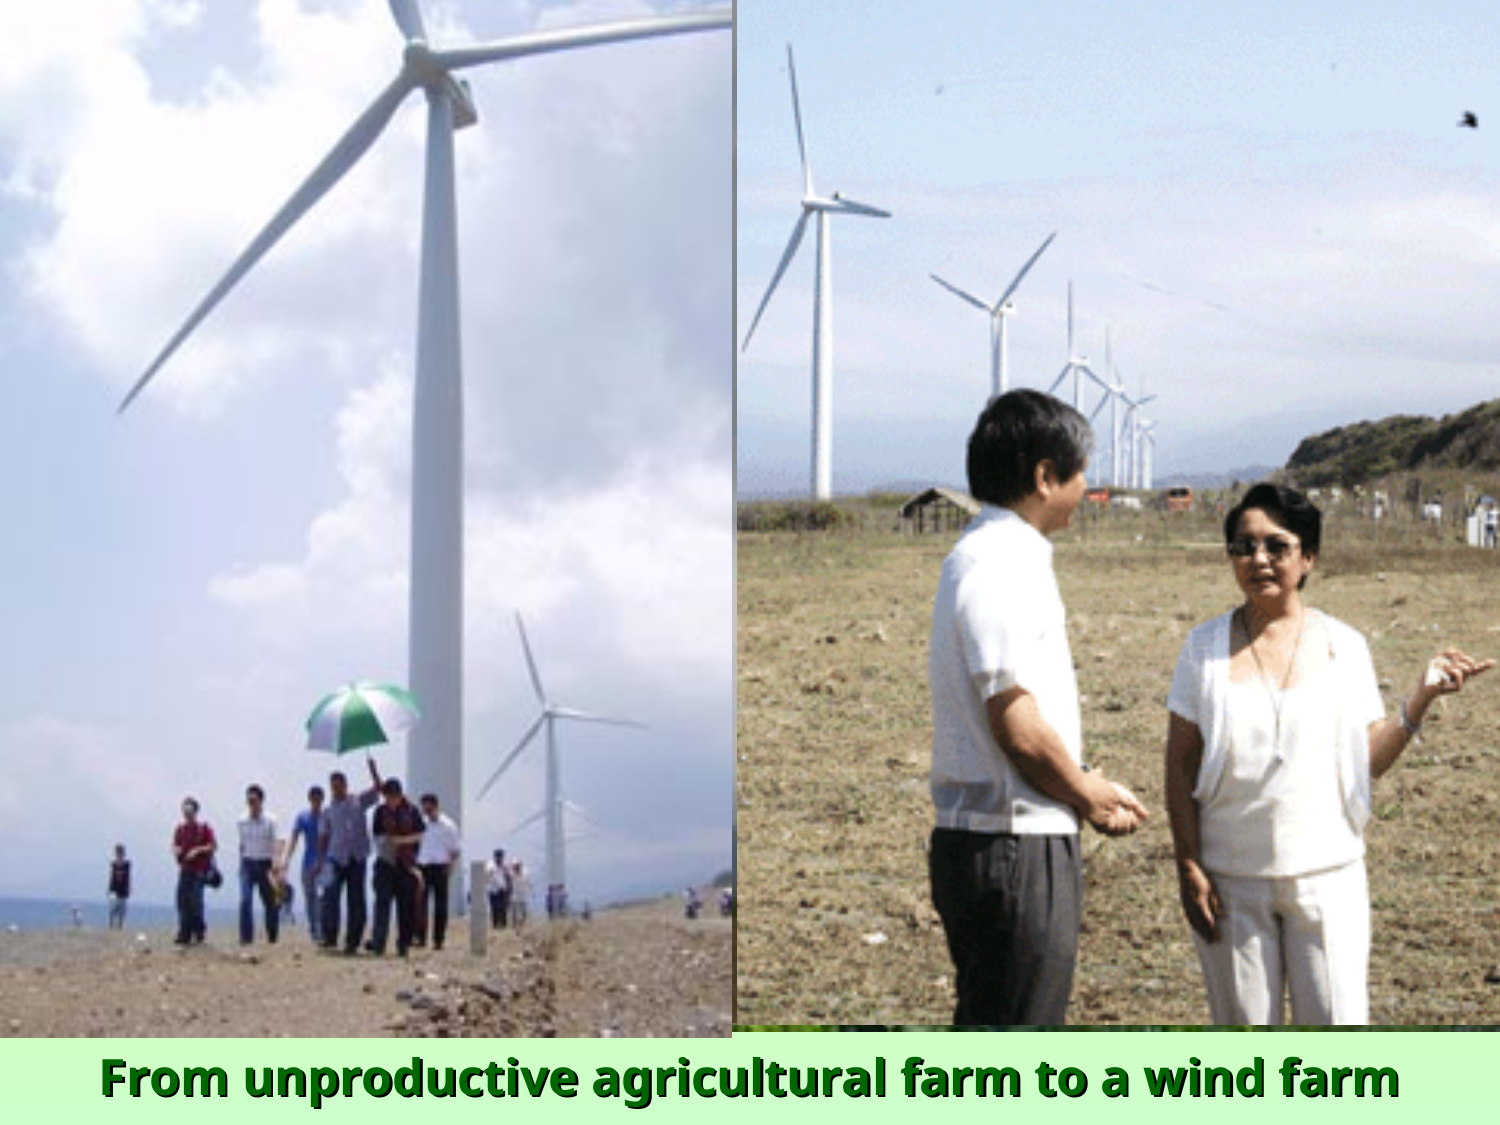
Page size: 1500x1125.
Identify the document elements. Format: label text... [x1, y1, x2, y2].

subtitle From unproductive agricultural farm to a wind farm [0, 1037, 1500, 1125]
picture [0, 0, 1500, 1038]
